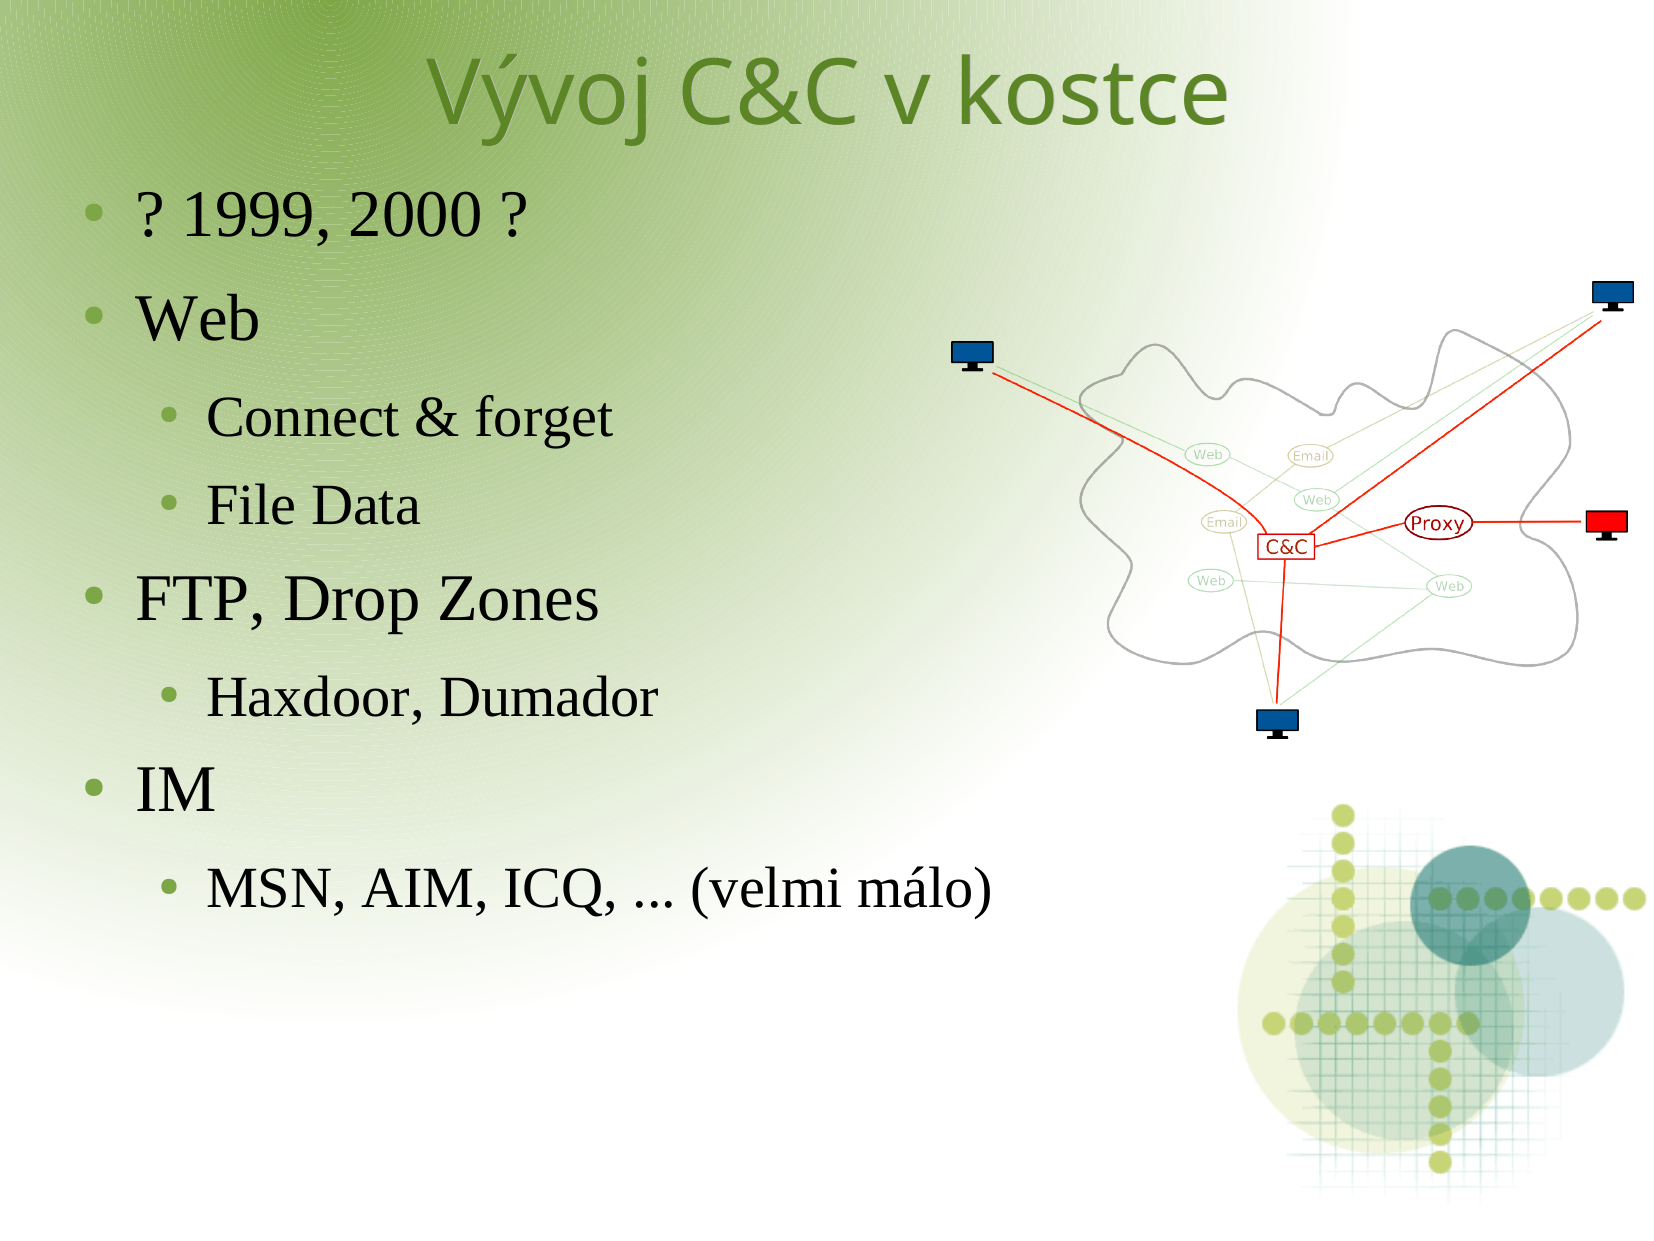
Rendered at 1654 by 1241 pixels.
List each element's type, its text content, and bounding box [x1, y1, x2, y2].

picture [951, 281, 1634, 739]
picture [1224, 792, 1654, 1211]
list ? 1999, 2000 ? Web Connect & forget File Data FTP, Drop Zones Haxdoor, Dumador IM MSN, AIM, ICQ, ... (velmi málo) [64, 177, 1595, 1182]
title Vývoj C&C v kostce [123, 29, 1536, 148]
